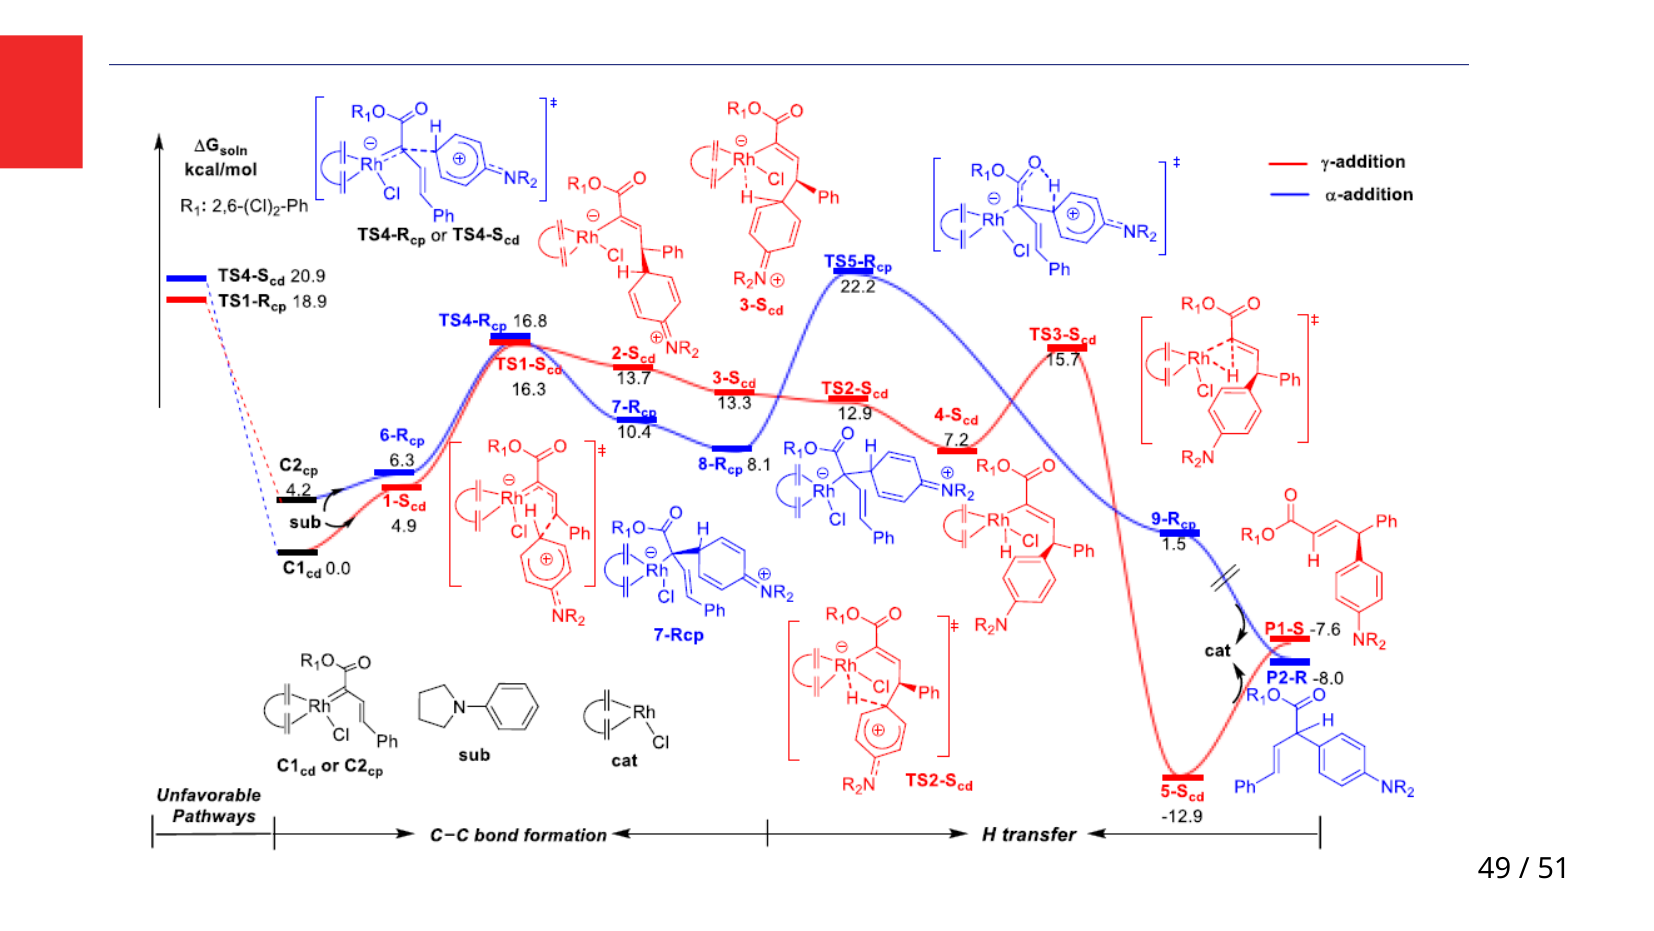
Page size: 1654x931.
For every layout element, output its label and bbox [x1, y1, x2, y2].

picture [109, 64, 1469, 866]
